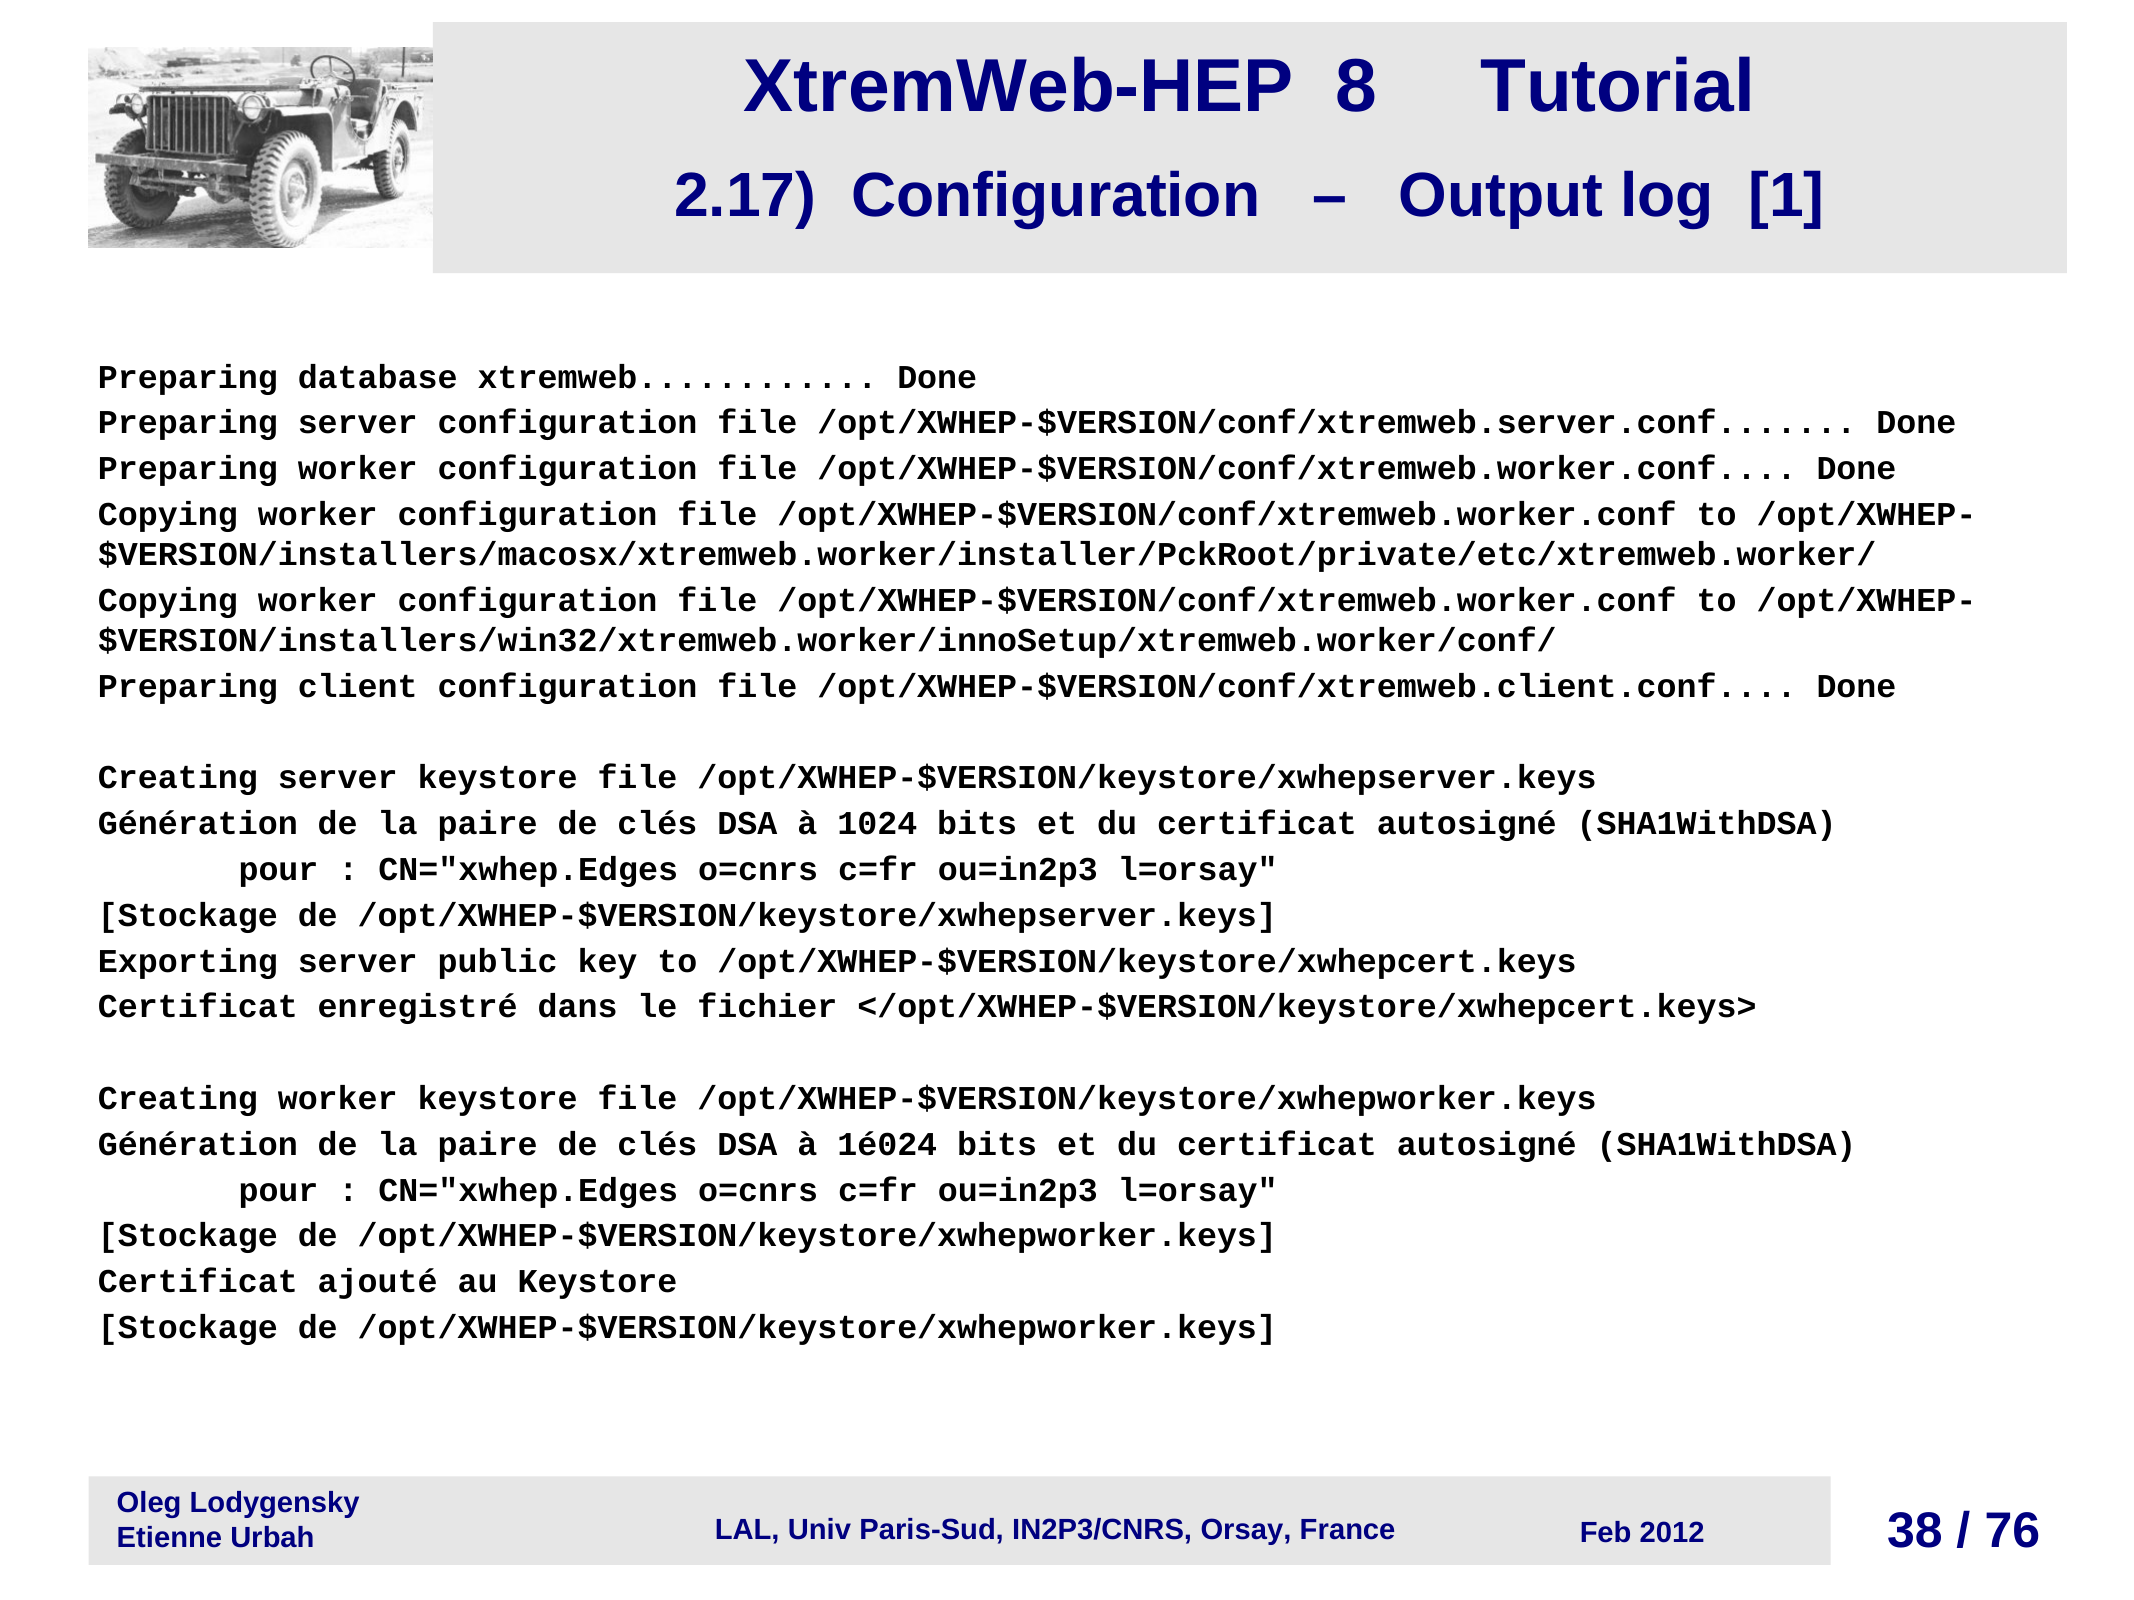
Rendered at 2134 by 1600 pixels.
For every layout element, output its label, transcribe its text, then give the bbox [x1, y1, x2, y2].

text_box Preparing database xtremweb............ Done Preparing server configuration file /opt/XWHEP-$VERSION/conf/xtremweb.server.conf....... Done Preparing worker configuration file /opt/XWHEP-$VERSION/conf/xtremweb.worker.conf.... Done Copying worker configuration file /opt/XWHEP-$VERSION/conf/xtremweb.worker.conf to /opt/XWHEP-$VERSION/installers/macosx/xtremweb.worker/installer/PckRoot/private/etc/xtremweb.worker/ Copying worker configuration file /opt/XWHEP-$VERSION/conf/xtremweb.worker.conf to /opt/XWHEP-$VERSION/installers/win32/xtremweb.worker/innoSetup/xtremweb.worker/conf/ Preparing client configuration file /opt/XWHEP-$VERSION/conf/xtremweb.client.conf.... Done Creating server keystore file /opt/XWHEP-$VERSION/keystore/xwhepserver.keys Génération de la paire de clés DSA à 1024 bits et du certificat autosigné (SHA1WithDSA) pour : CN="xwhep.Edges o=cnrs c=fr ou=in2p3 l=orsay" [Stockage de /opt/XWHEP-$VERSION/keystore/xwhepserver.keys] Exporting server public key to /opt/XWHEP-$VERSION/keystore/xwhepcert.keys Certificat enregistré dans le fichier </opt/XWHEP-$VERSION/keystore/xwhepcert.keys> Creating worker keystore file /opt/XWHEP-$VERSION/keystore/xwhepworker.keys Génération de la paire de clés DSA à 1é024 bits et du certificat autosigné (SHA1WithDSA) pour : CN="xwhep.Edges o=cnrs c=fr ou=in2p3 l=orsay" [Stockage de /opt/XWHEP-$VERSION/keystore/xwhepworker.keys] Certificat ajouté au Keystore [Stockage de /opt/XWHEP-$VERSION/keystore/xwhepworker.keys] [88, 354, 2067, 1372]
picture [88, 47, 433, 248]
title 2.17) Configuration – Output log [1] [442, 118, 2067, 266]
